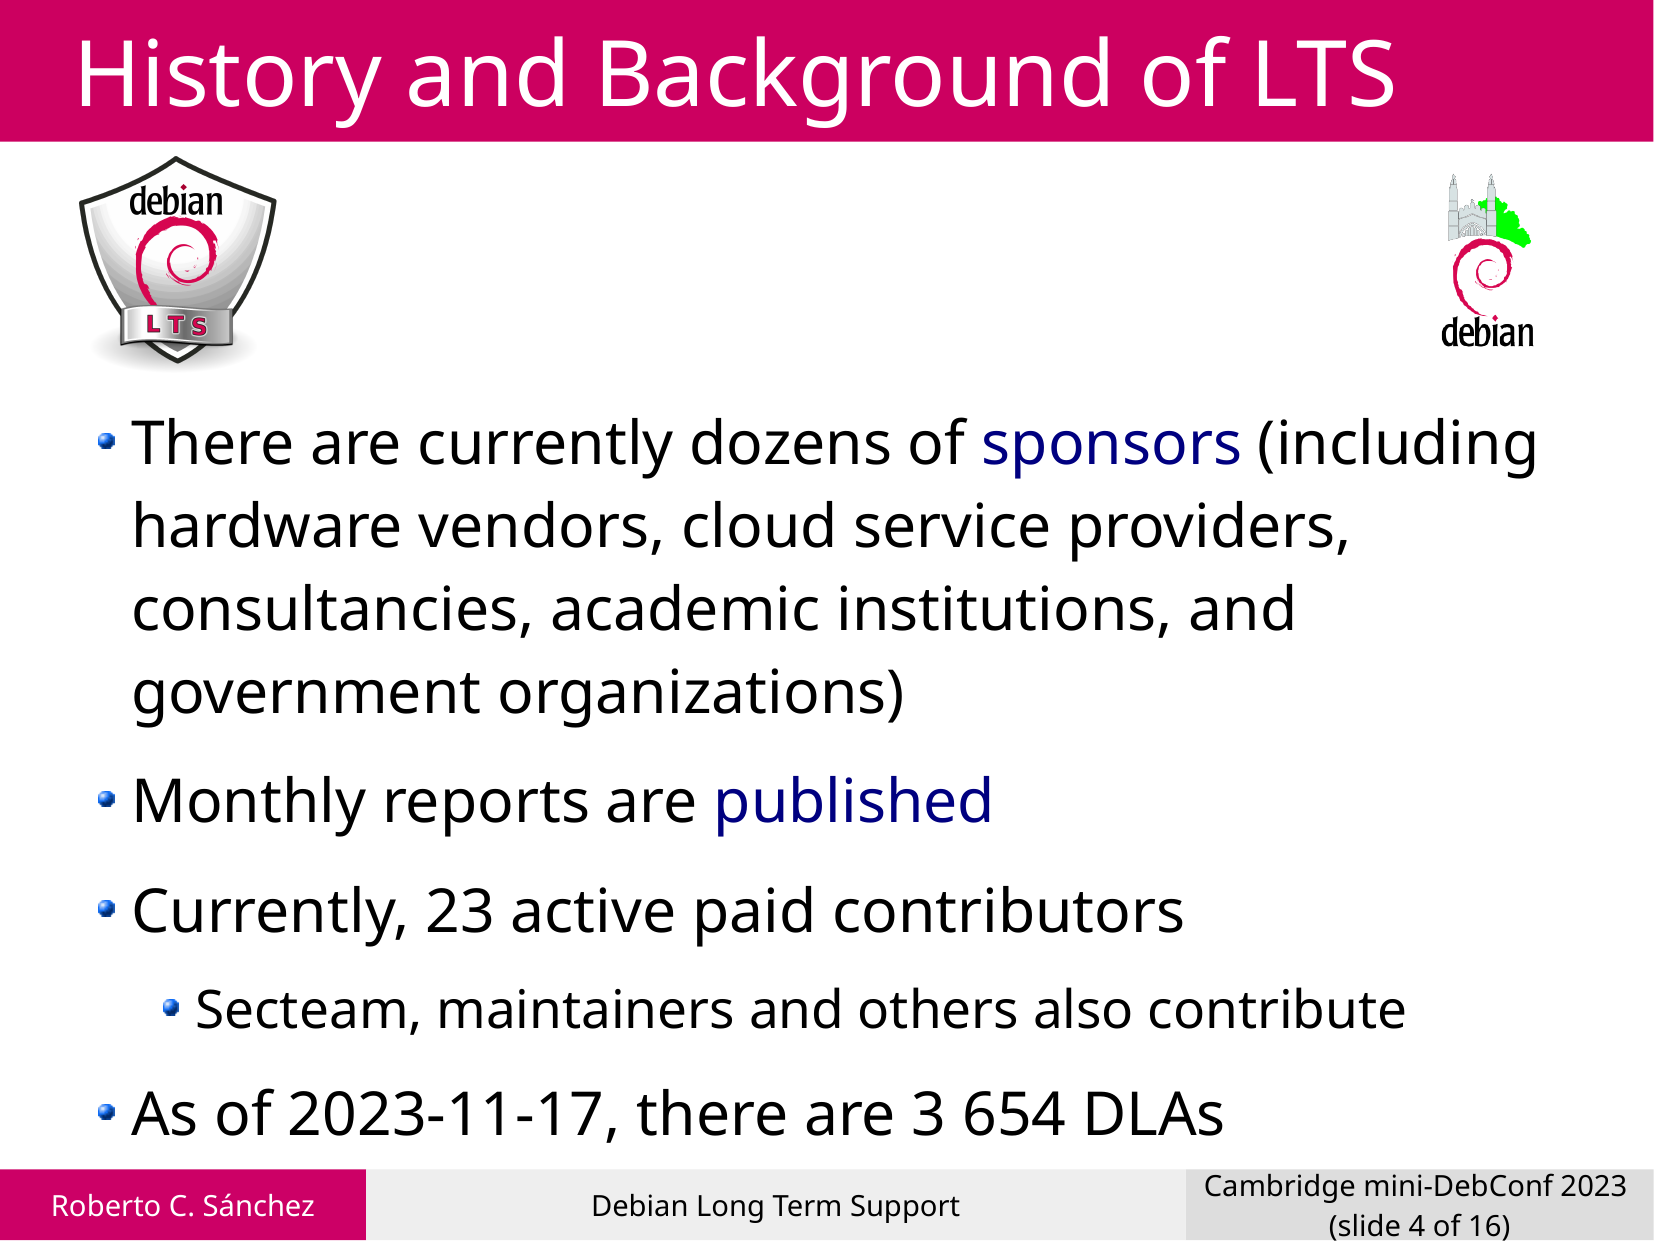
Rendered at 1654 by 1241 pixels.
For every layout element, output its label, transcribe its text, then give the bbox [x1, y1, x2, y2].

picture [1405, 165, 1562, 290]
title History and Background of LTS [0, 0, 1654, 142]
list There are currently dozens of sponsors (including hardware vendors, cloud service providers, consultancies, academic institutions, and government organizations) Monthly reports are published Currently, 23 active paid contributors Secteam, maintainers and others also contribute As of 2023-11-17, there are 3 654 DLAs [82, 290, 1571, 1159]
picture [59, 142, 296, 378]
